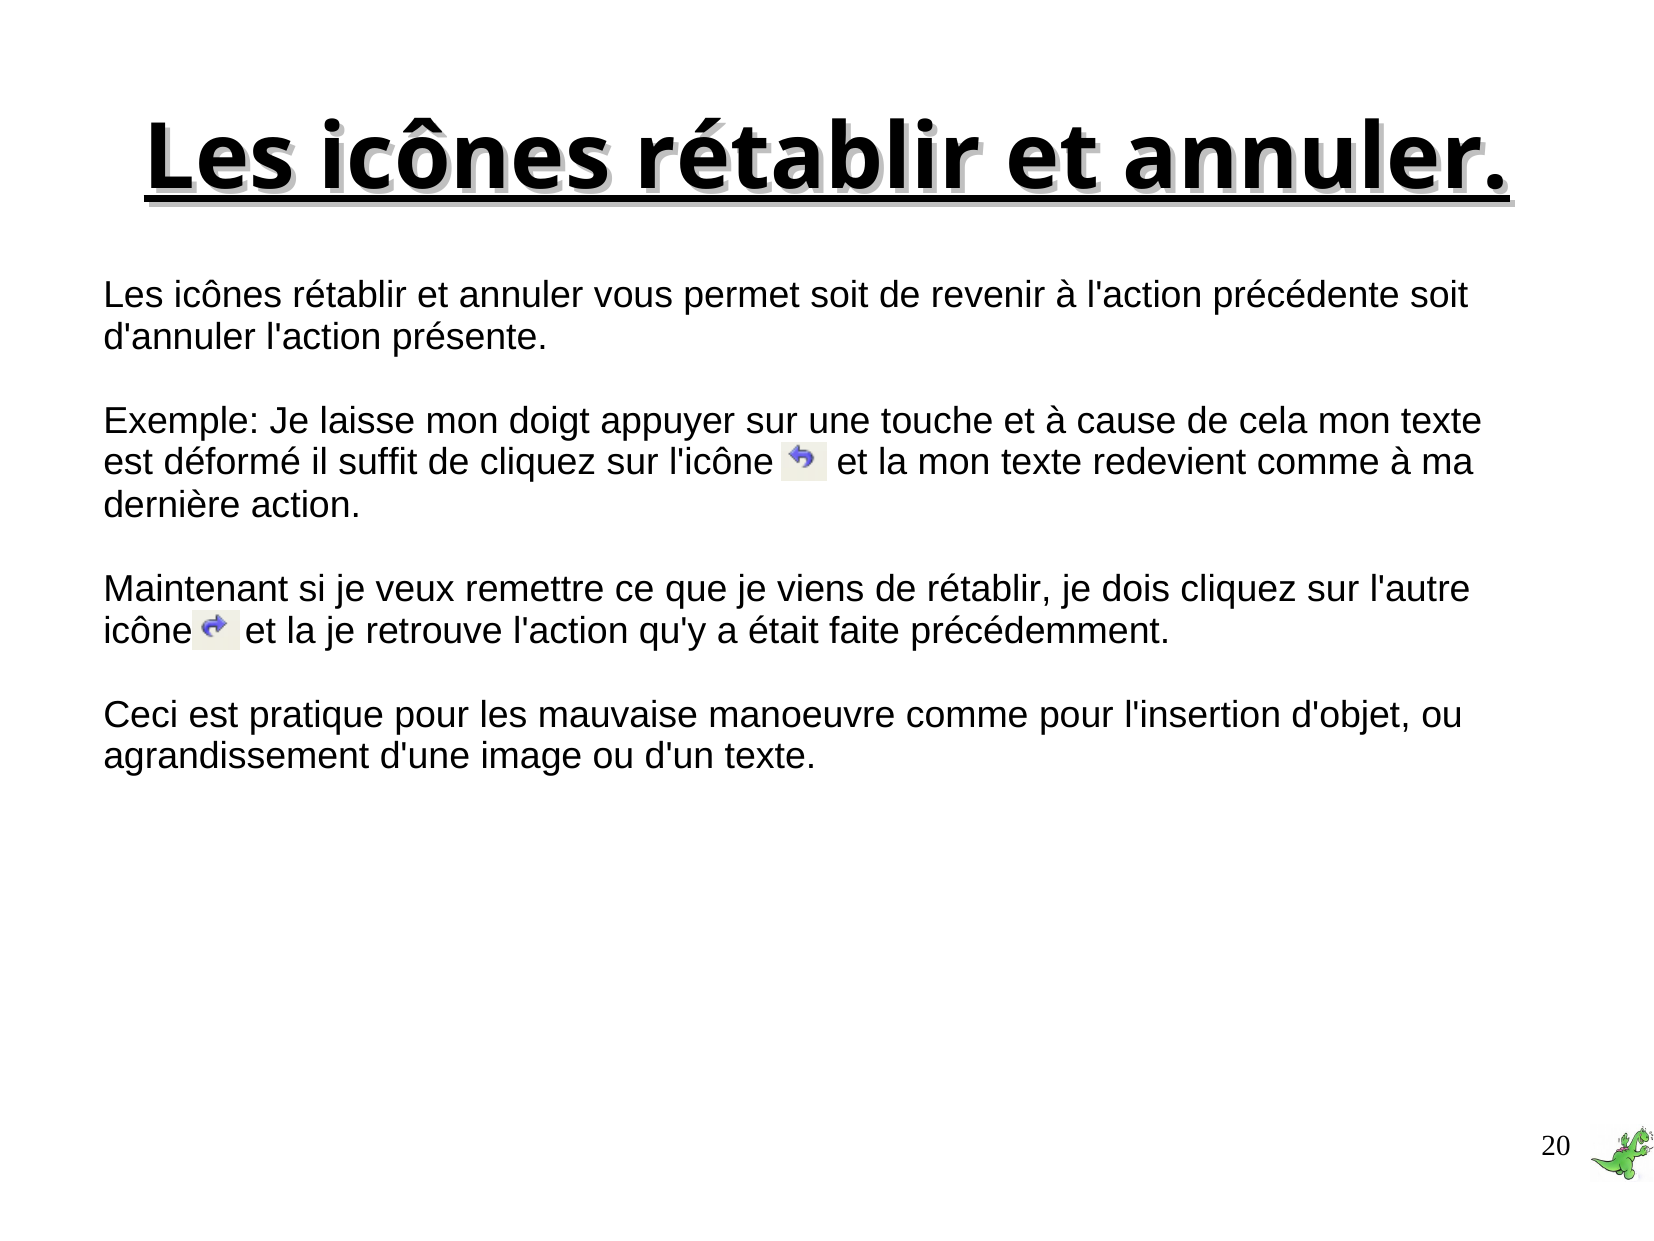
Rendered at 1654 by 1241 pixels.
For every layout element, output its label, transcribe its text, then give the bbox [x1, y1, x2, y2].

picture [1590, 1124, 1654, 1182]
picture [192, 610, 240, 650]
picture [781, 442, 827, 481]
text_box Les icônes rétablir et annuler vous permet soit de revenir à l'action précédente soit d'annuler l'action présente. Exemple: Je laisse mon doigt appuyer sur une touche et à cause de cela mon texte est déformé il suffit de cliquez sur l'icône et la mon texte redevient comme à ma dernière action. Maintenant si je veux remettre ce que je viens de rétablir, je dois cliquez sur l'autre icône et la je retrouve l'action qu'y a était faite précédemment. Ceci est pratique pour les mauvaise manoeuvre comme pour l'insertion d'objet, ou agrandissement d'une image ou d'un texte. [88, 265, 1506, 786]
title Les icônes rétablir et annuler. [82, 56, 1571, 250]
